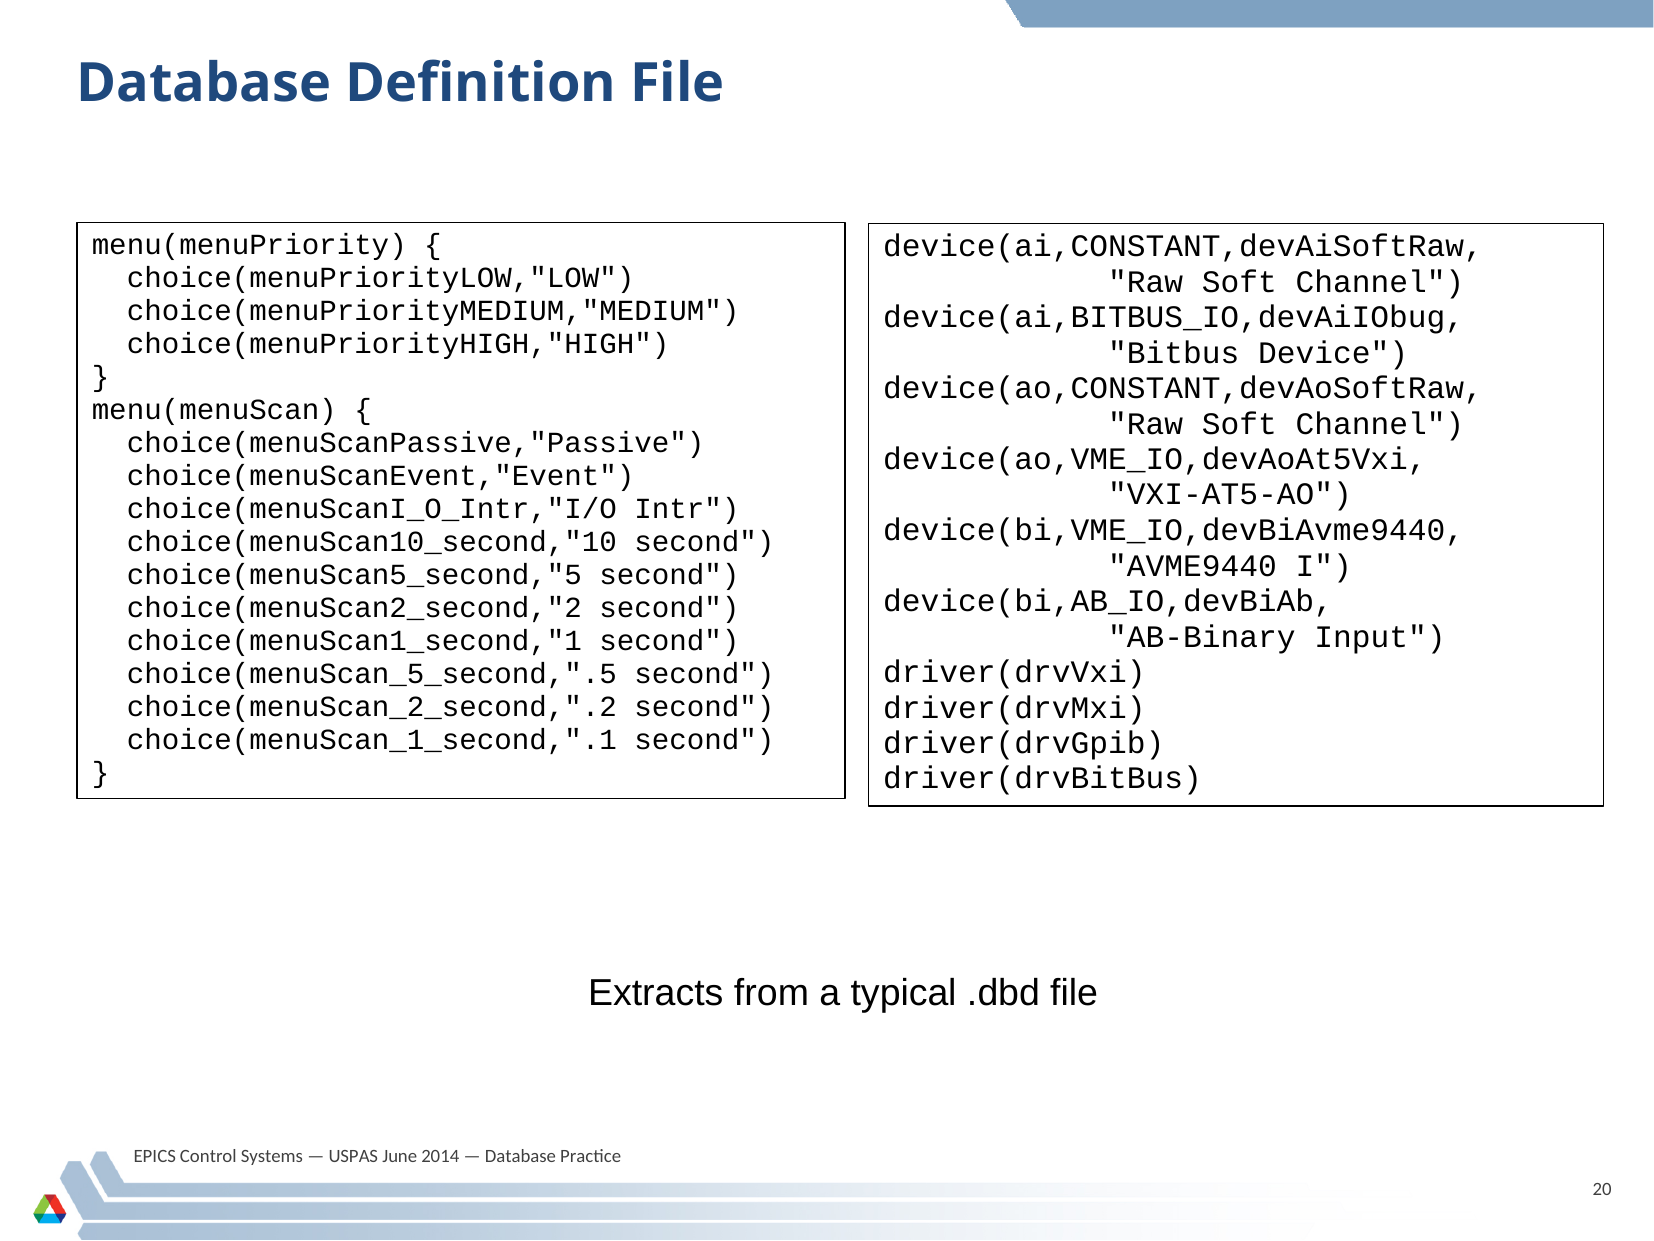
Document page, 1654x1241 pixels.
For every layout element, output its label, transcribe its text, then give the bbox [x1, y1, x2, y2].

picture [0, 1143, 1654, 1240]
title Database Definition File [61, 51, 1500, 123]
text_box menu(menuPriority) { choice(menuPriorityLOW,"LOW") choice(menuPriorityMEDIUM,"MEDIUM") choice(menuPriorityHIGH,"HIGH") } menu(menuScan) { choice(menuScanPassive,"Passive") choice(menuScanEvent,"Event") choice(menuScanI_O_Intr,"I/O Intr") choice(menuScan10_second,"10 second") choice(menuScan5_second,"5 second") choice(menuScan2_second,"2 second") choice(menuScan1_second,"1 second") choice(menuScan_5_second,".5 second") choice(menuScan_2_second,".2 second") choice(menuScan_1_second,".1 second") } [77, 222, 846, 799]
text_box device(ai,CONSTANT,devAiSoftRaw, "Raw Soft Channel") device(ai,BITBUS_IO,devAiIObug, "Bitbus Device") device(ao,CONSTANT,devAoSoftRaw, "Raw Soft Channel") device(ao,VME_IO,devAoAt5Vxi, "VXI-AT5-AO") device(bi,VME_IO,devBiAvme9440, "AVME9440 I") device(bi,AB_IO,devBiAb, "AB-Binary Input") driver(drvVxi) driver(drvMxi) driver(drvGpib) driver(drvBitBus) [868, 223, 1604, 806]
text_box Extracts from a typical .dbd file [81, 953, 1605, 1021]
picture [0, 0, 1654, 29]
